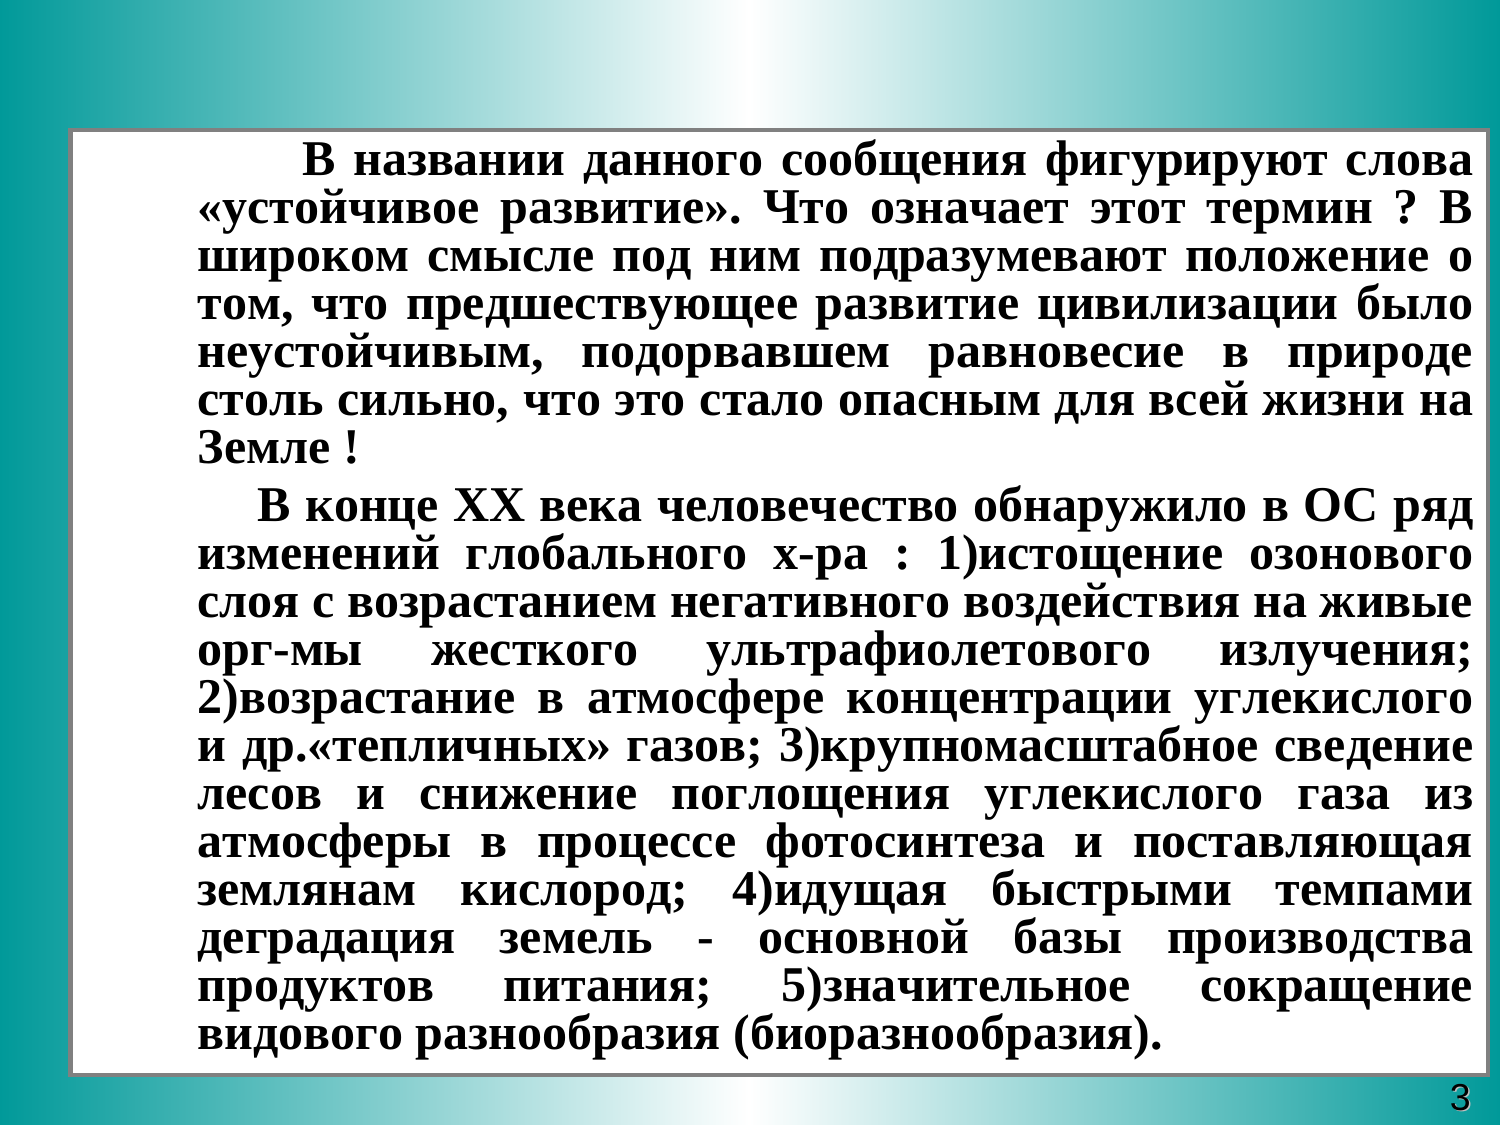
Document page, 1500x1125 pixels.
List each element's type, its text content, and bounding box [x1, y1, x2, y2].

list В названии данного сообщения фигурируют слова «устойчивое развитие». Что означает этот термин ? В широком смысле под ним подразумевают положение о том, что предшествующее развитие цивилизации было неустойчивым, подорвавшем равновесие в природе столь сильно, что это стало опасным для всей жизни на Земле ! В конце ХХ века человечество обнаружило в ОС ряд изменений глобального х-ра : 1)истощение озонового слоя с возрастанием негативного воздействия на живые орг-мы жесткого ультрафиолетового излучения; 2)возрастание в атмосфере концентрации углекислого и др.«тепличных» газов; 3)крупномасштабное сведение лесов и снижение поглощения углекислого газа из атмосферы в процессе фотосинтеза и поставляющая землянам кислород; 4)идущая быстрыми темпами деградация земель - основной базы производства продуктов питания; 5)значительное сокращение видового разнообразия (биоразнообразия). [70, 129, 1489, 1075]
